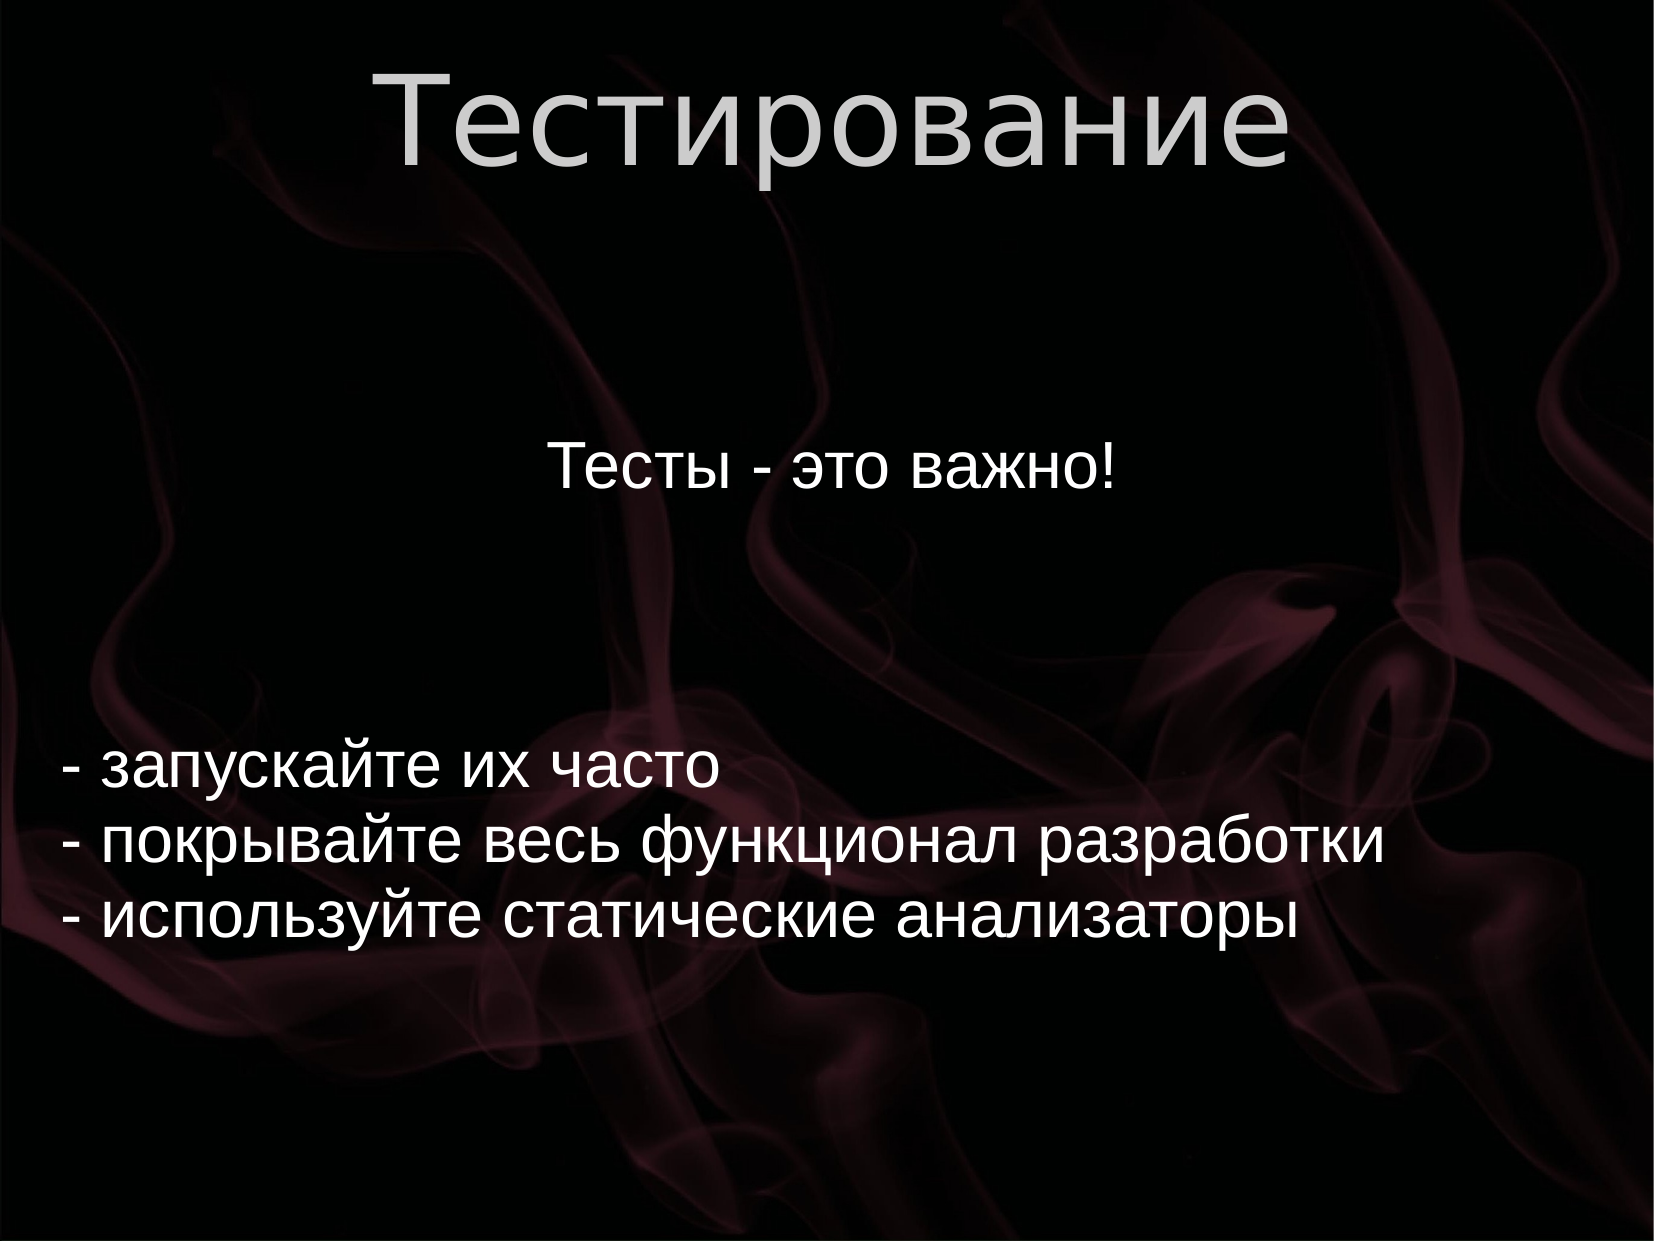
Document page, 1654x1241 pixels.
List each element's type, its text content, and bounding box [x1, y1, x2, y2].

subtitle Тесты - это важно! - запускайте их часто - покрывайте весь функционал разработки - используйте статические анализаторы [60, 255, 1606, 1201]
picture [0, 0, 1654, 1241]
title Тестирование [90, 45, 1579, 200]
